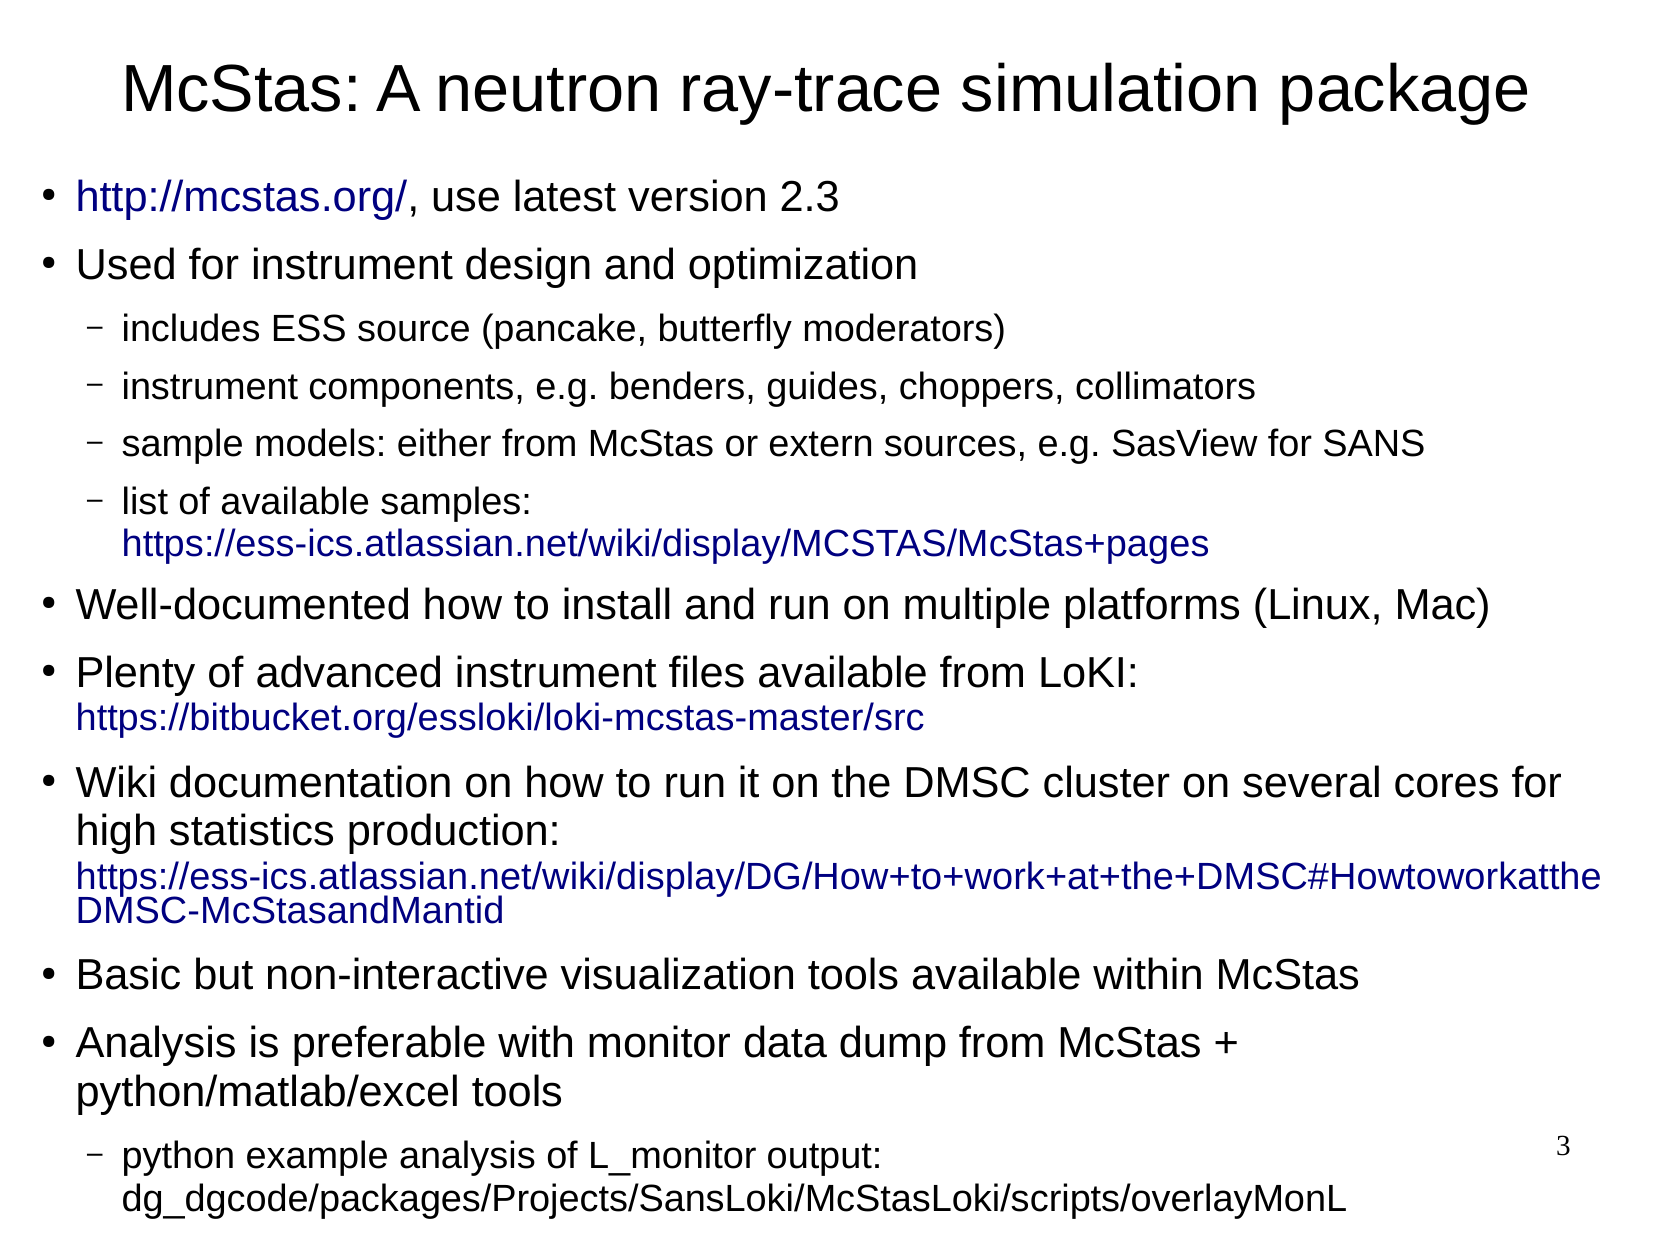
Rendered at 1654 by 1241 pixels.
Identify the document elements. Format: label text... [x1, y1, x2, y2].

title McStas: A neutron ray-trace simulation package [82, 0, 1571, 172]
list http://mcstas.org/, use latest version 2.3 Used for instrument design and optimization includes ESS source (pancake, butterfly moderators) instrument components, e.g. benders, guides, choppers, collimators sample models: either from McStas or extern sources, e.g. SasView for SANS list of available samples: https://ess-ics.atlassian.net/wiki/display/MCSTAS/McStas+pages Well-documented how to install and run on multiple platforms (Linux, Mac) Plenty of advanced instrument files available from LoKI:https://bitbucket.org/essloki/loki-mcstas-master/src Wiki documentation on how to run it on the DMSC cluster on several cores for high statistics production: https://ess-ics.atlassian.net/wiki/display/DG/How+to+work+at+the+DMSC#HowtoworkattheDMSC-McStasandMantid Basic but non-interactive visualization tools available within McStas Analysis is preferable with monitor data dump from McStas + python/matlab/excel tools python example analysis of L_monitor output: dg_dgcode/packages/Projects/SansLoki/McStasLoki/scripts/overlayMonL [29, 172, 1621, 1186]
